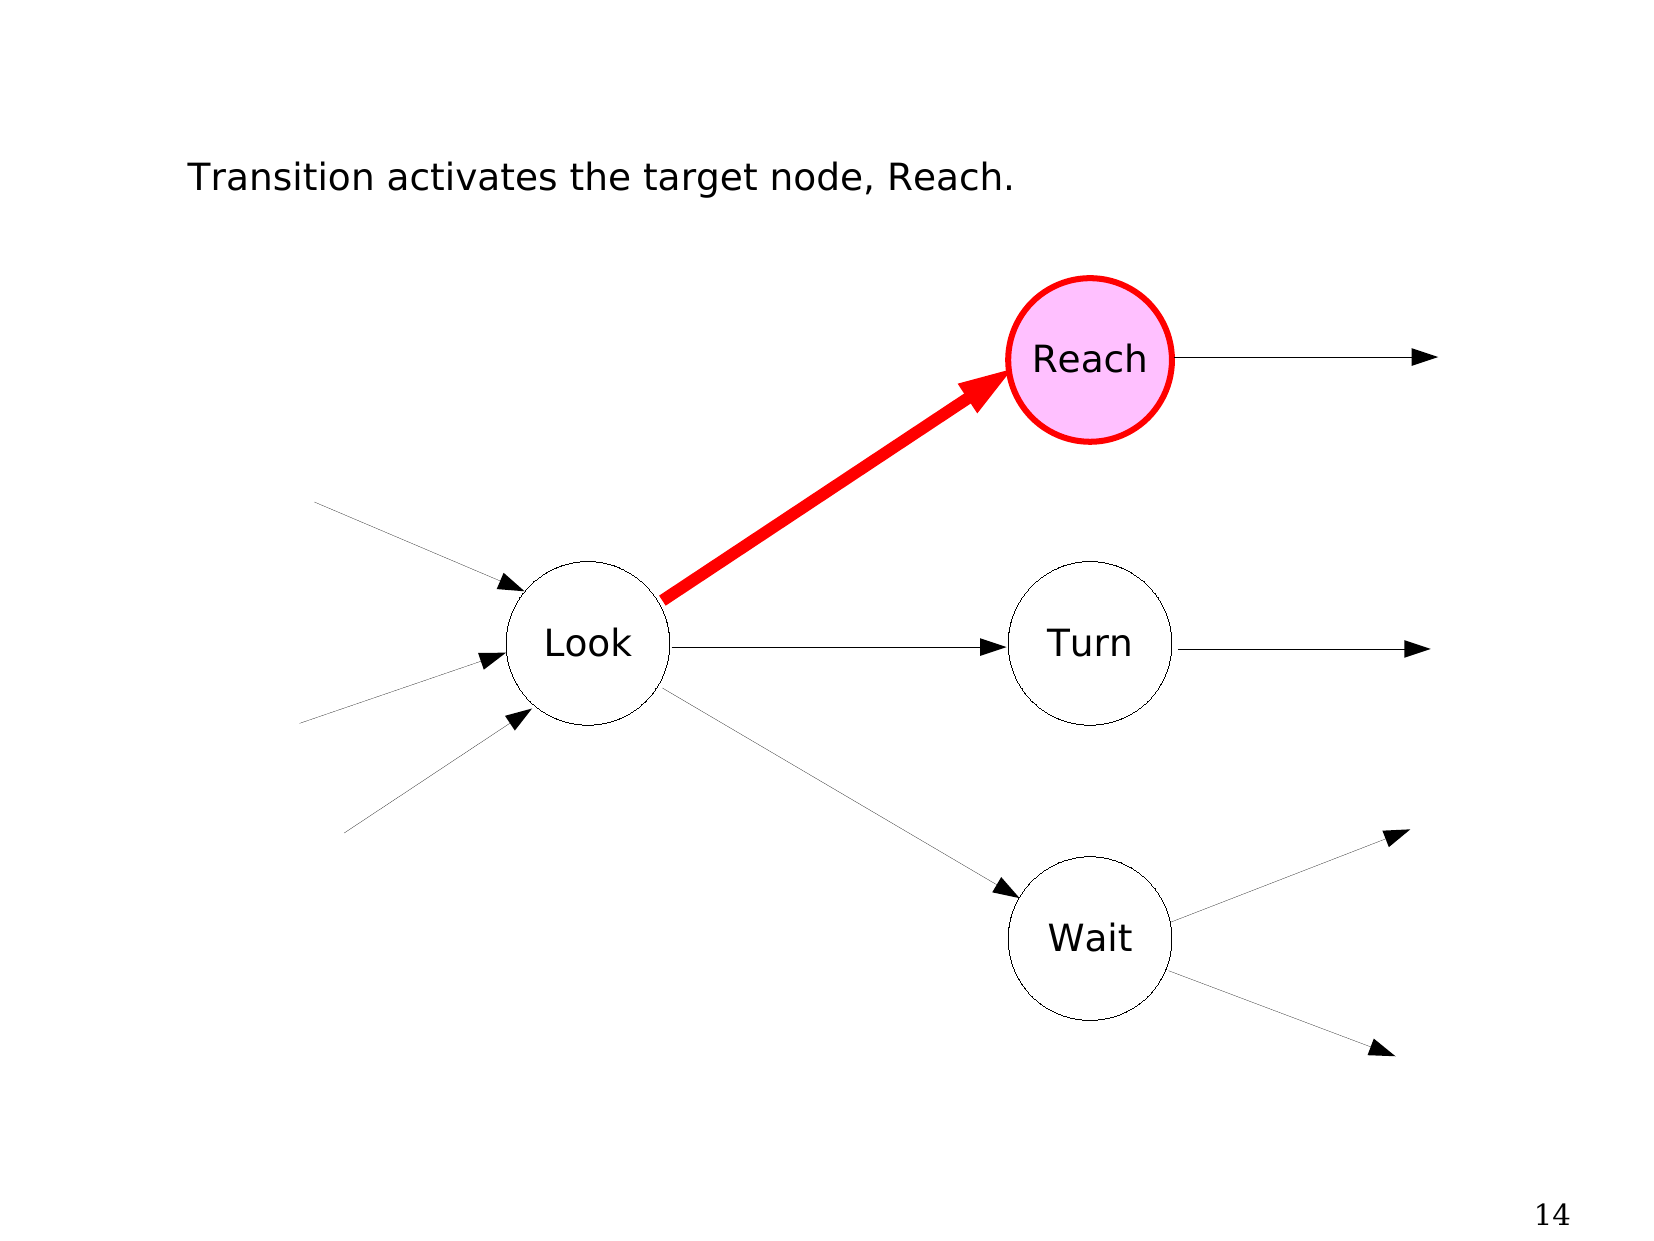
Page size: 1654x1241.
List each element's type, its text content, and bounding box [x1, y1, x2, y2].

text_box Reach [1008, 278, 1172, 442]
text_box Look [506, 561, 670, 726]
text_box Turn [1008, 561, 1172, 726]
text_box Wait [1008, 856, 1172, 1021]
text_box Transition activates the target node, Reach. [172, 148, 1134, 208]
